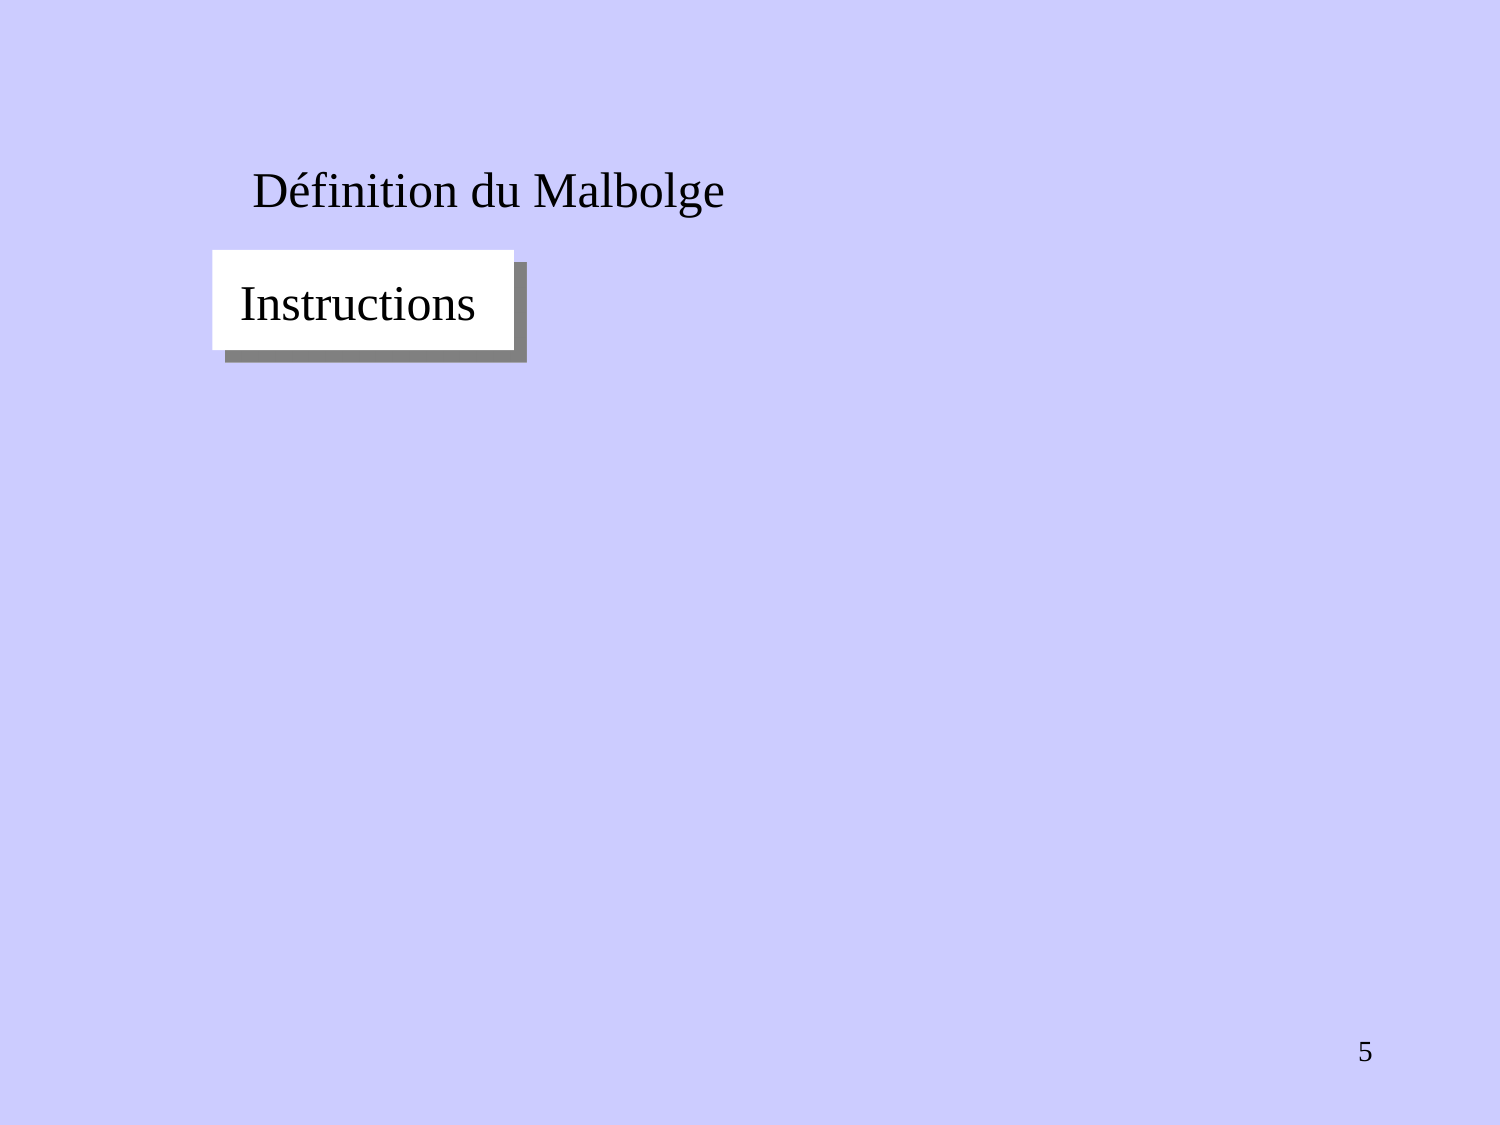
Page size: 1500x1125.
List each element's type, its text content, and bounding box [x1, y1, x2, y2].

text_box Instructions [225, 262, 514, 338]
text_box [212, 249, 514, 351]
text_box Définition du Malbolge [237, 149, 741, 226]
text_box 5 [1074, 1025, 1388, 1101]
